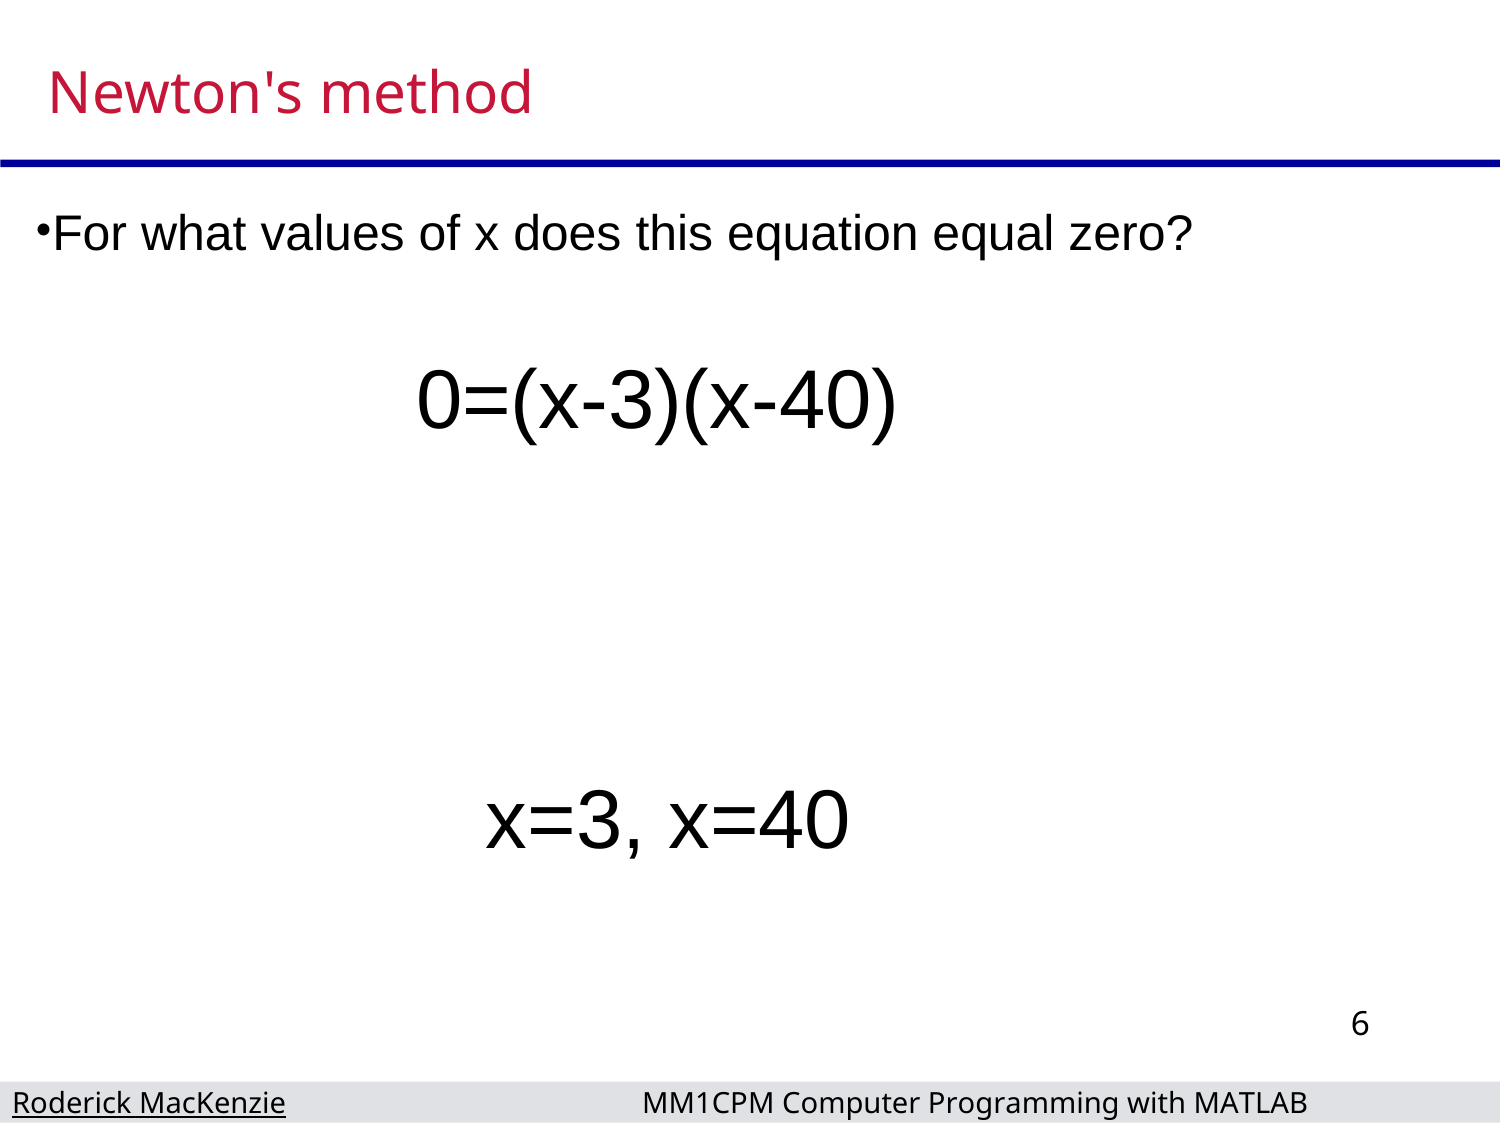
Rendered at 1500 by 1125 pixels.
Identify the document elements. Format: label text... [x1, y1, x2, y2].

text_box x=3, x=40 [471, 757, 1093, 873]
title Newton's method [33, 37, 1271, 145]
text_box <number> [1336, 995, 1500, 1066]
text_box For what values of x does this equation equal zero? [20, 192, 1221, 268]
text_box 0=(x-3)(x-40) [401, 337, 1023, 453]
